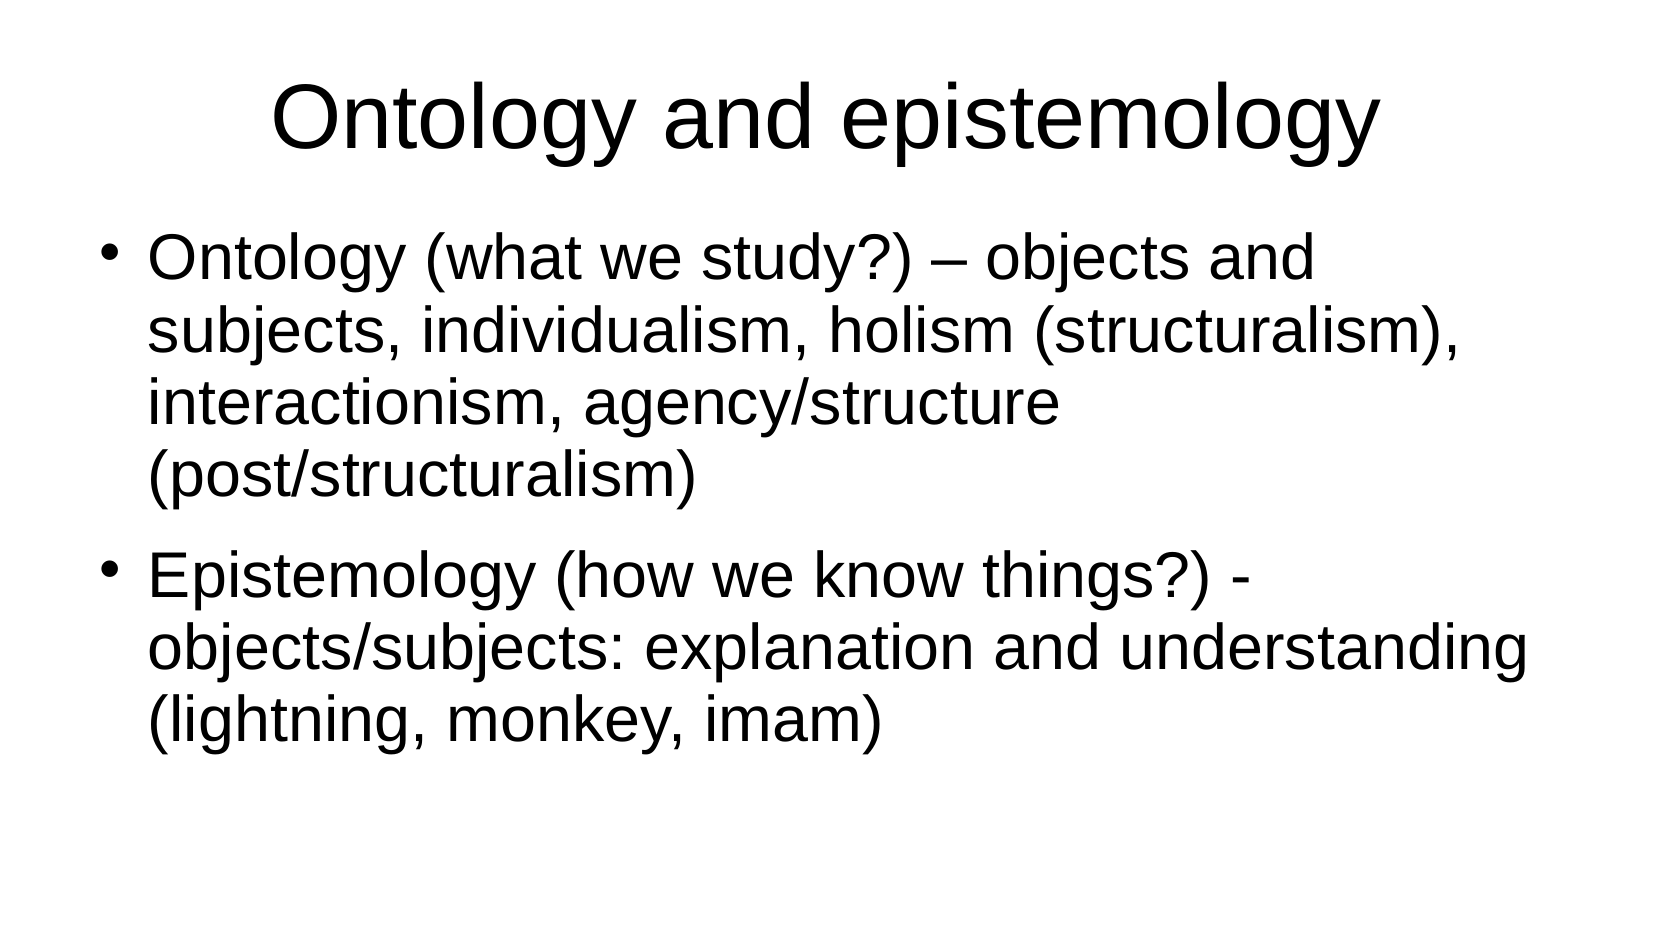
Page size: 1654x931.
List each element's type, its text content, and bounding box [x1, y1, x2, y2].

list Ontology (what we study?) – objects and subjects, individualism, holism (structuralism), interactionism, agency/structure (post/structuralism) Epistemology (how we know things?) - objects/subjects: explanation and understanding (lightning, monkey, imam) [82, 217, 1571, 758]
title Ontology and epistemology [82, 37, 1571, 193]
